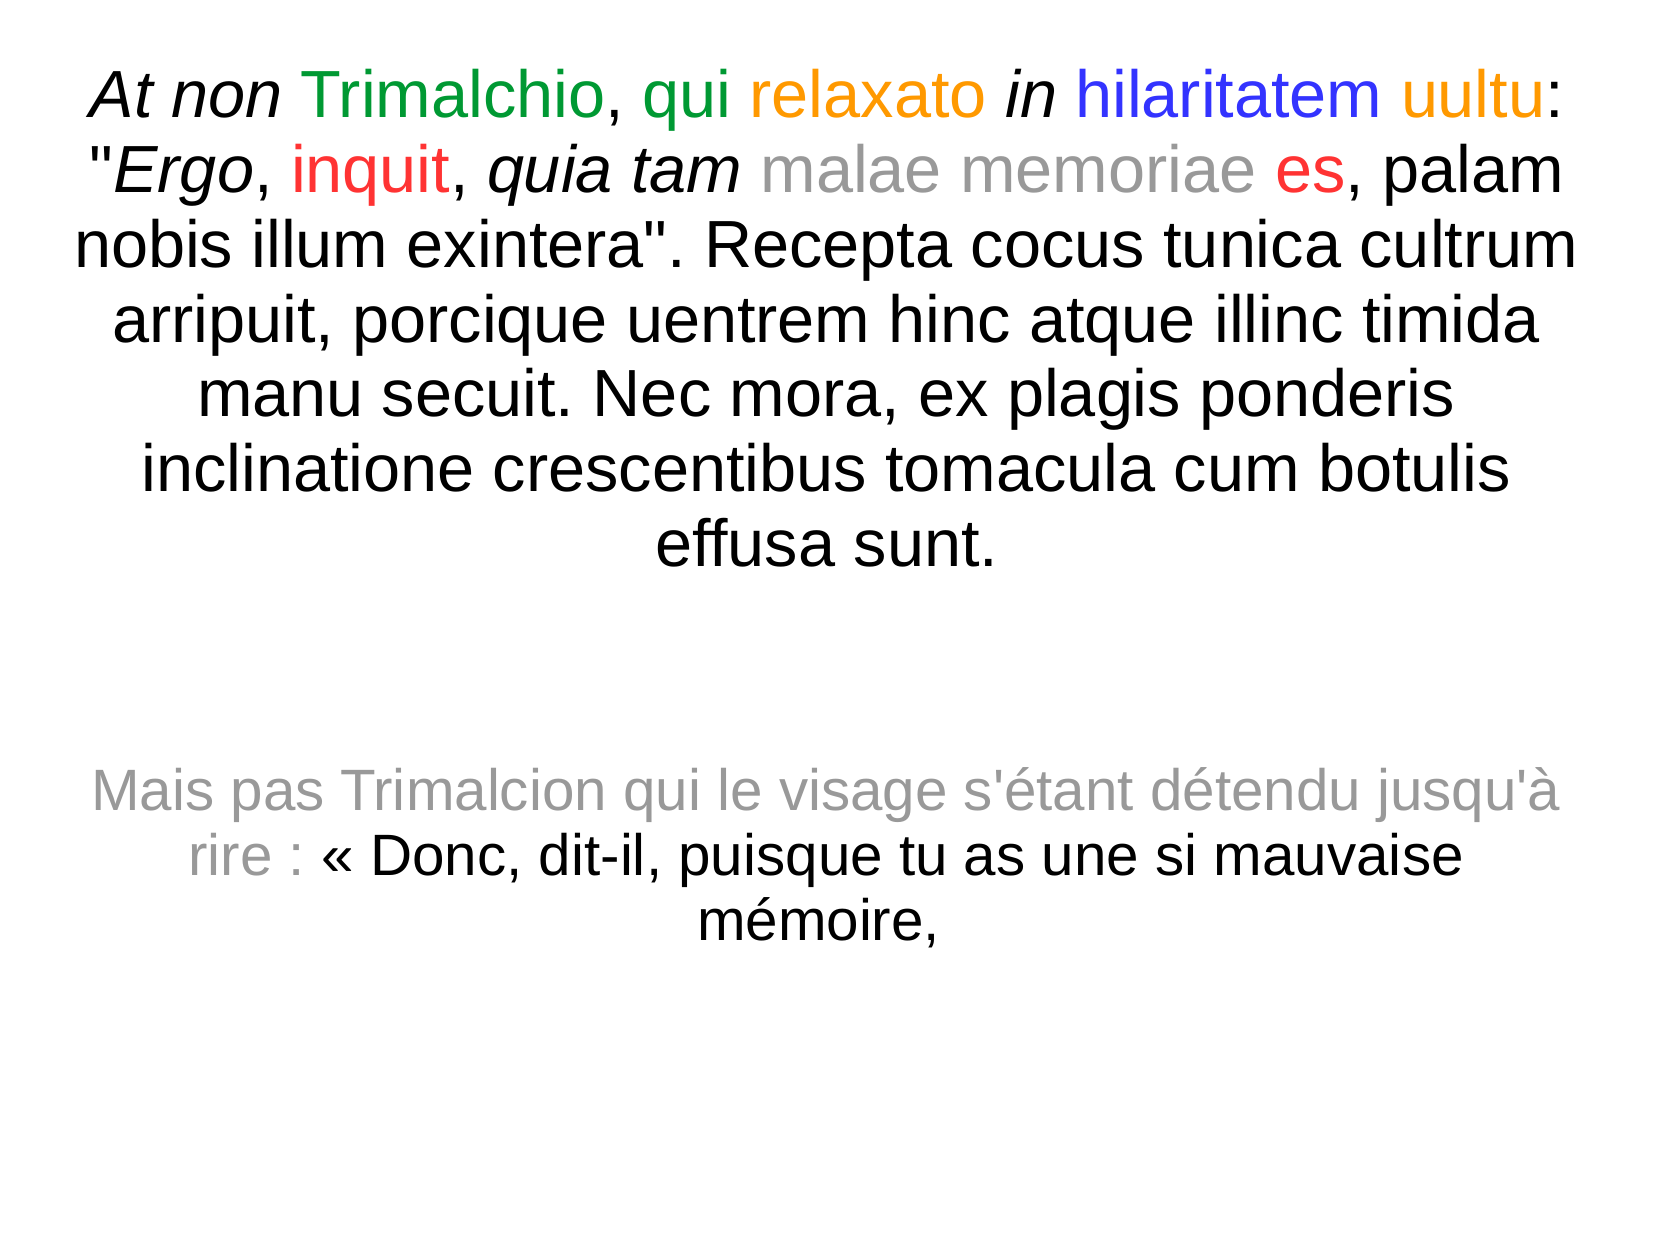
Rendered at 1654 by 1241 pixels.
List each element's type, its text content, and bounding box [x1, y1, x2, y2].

subtitle Mais pas Trimalcion qui le visage s'étant détendu jusqu'à rire : « Donc, dit-il, puisque tu as une si mauvaise mémoire, [82, 601, 1571, 1109]
title At non Trimalchio, qui relaxato in hilaritatem uultu: "Ergo, inquit, quia tam malae memoriae es, palam nobis illum exintera". Recepta cocus tunica cultrum arripuit, porcique uentrem hinc atque illinc timida manu secuit. Nec mora, ex plagis ponderis inclinatione crescentibus tomacula cum botulis effusa sunt. [47, 35, 1607, 603]
